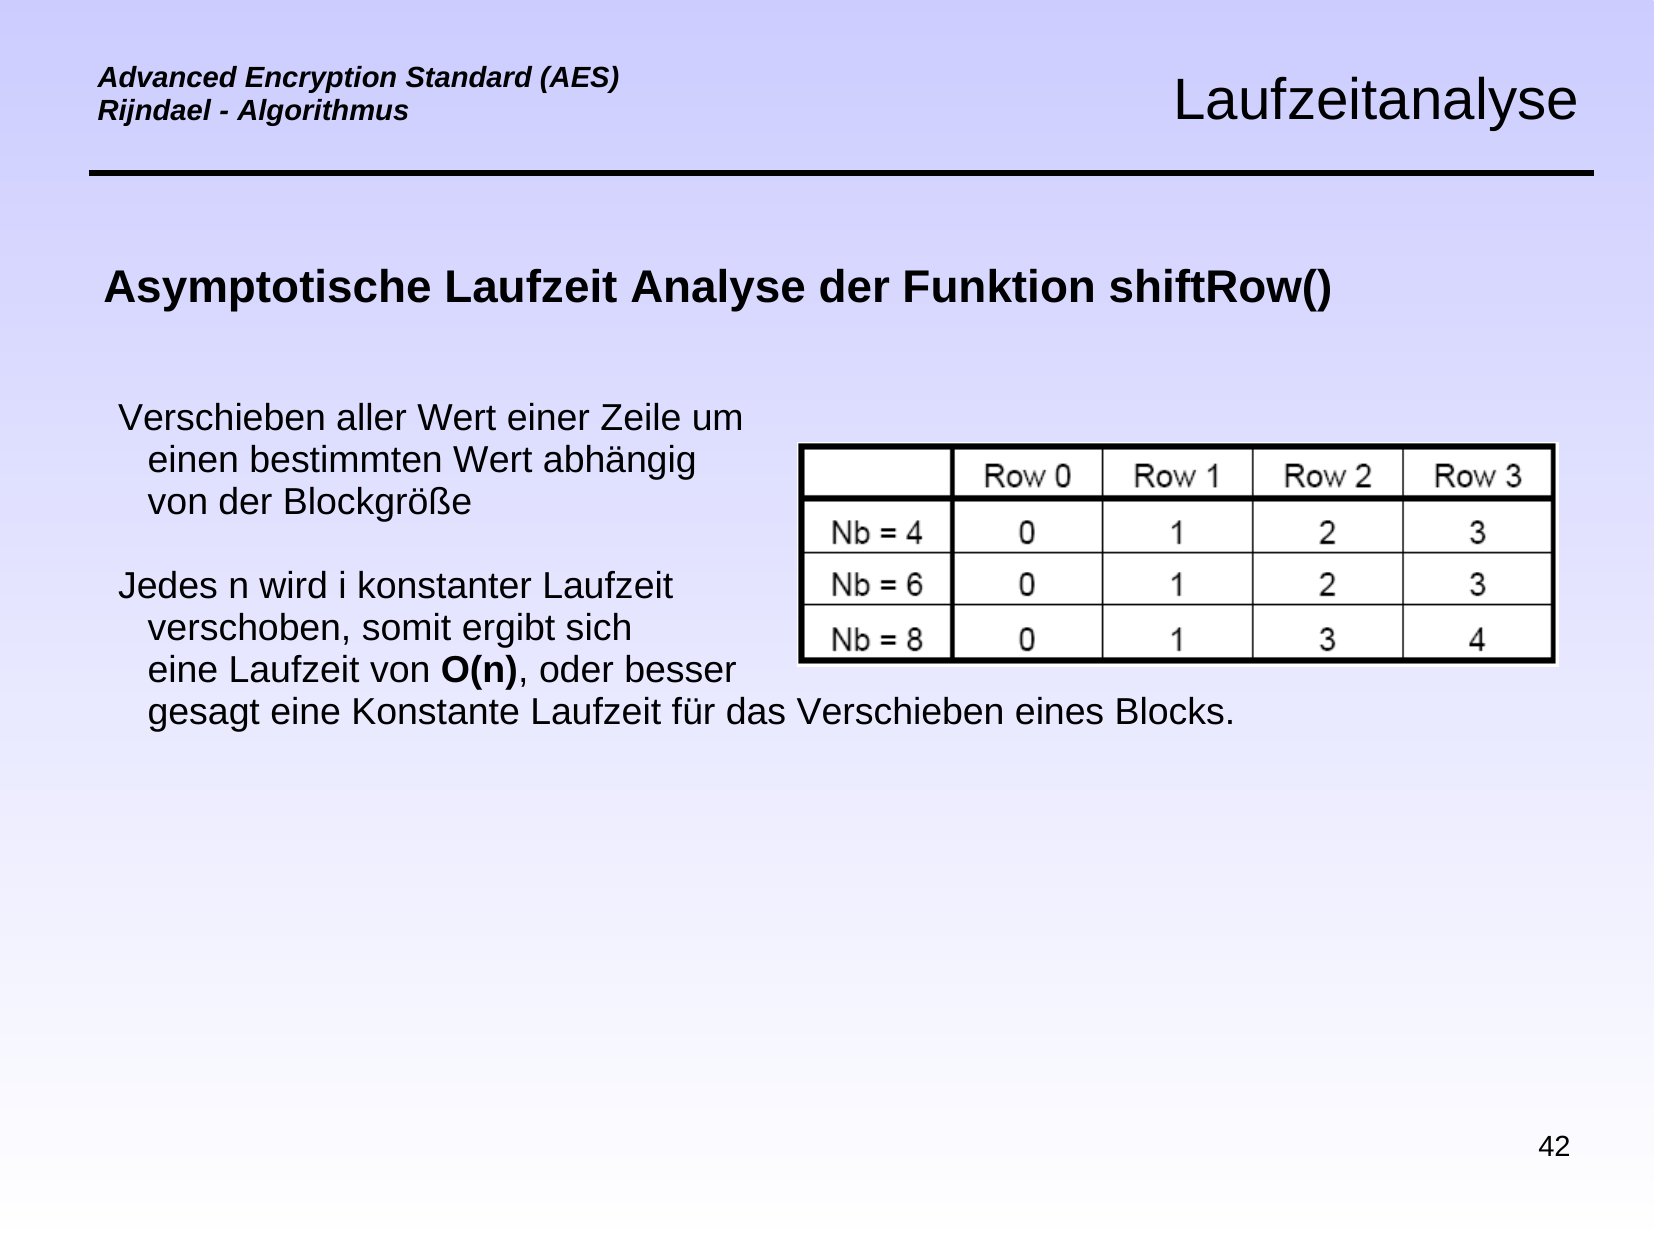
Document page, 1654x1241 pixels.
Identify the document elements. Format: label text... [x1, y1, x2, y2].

text_box Asymptotische Laufzeit Analyse der Funktion shiftRow() Verschieben aller Wert einer Zeile um einen bestimmten Wert abhängig von der Blockgröße Jedes n wird i konstanter Laufzeit verschoben, somit ergibt sich eine Laufzeit von O(n), oder besser gesagt eine Konstante Laufzeit für das Verschieben eines Blocks. [88, 253, 1595, 743]
text_box Laufzeitanalyse [620, 59, 1595, 139]
picture [797, 442, 1559, 667]
text_box Advanced Encryption Standard (AES) Rijndael - Algorithmus [82, 29, 650, 159]
